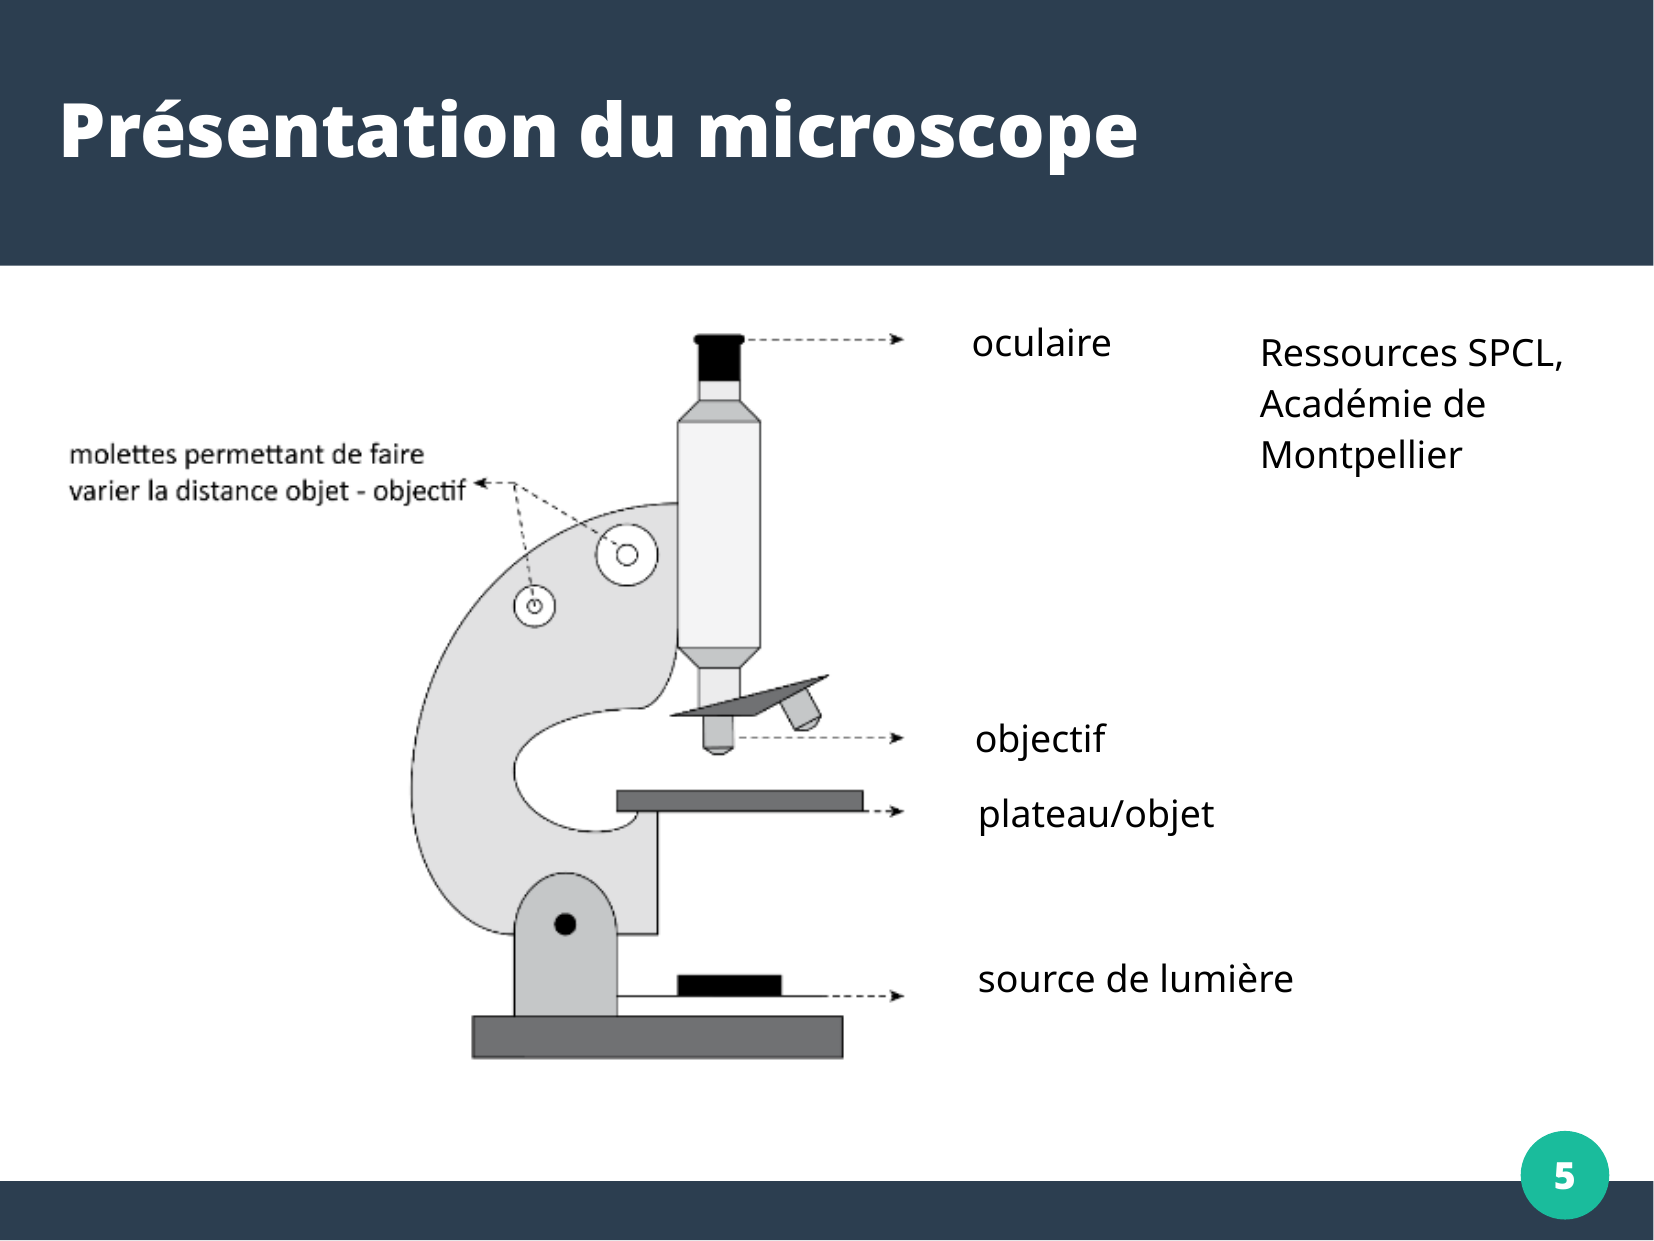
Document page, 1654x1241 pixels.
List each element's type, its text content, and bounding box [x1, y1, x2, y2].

text_box source de lumière [963, 945, 1324, 1047]
text_box plateau/objet [963, 780, 1264, 882]
text_box objectif [960, 705, 1231, 764]
text_box oculaire [956, 309, 1242, 368]
picture [30, 321, 910, 1081]
title Présentation du microscope [59, 49, 1595, 207]
text_box Ressources SPCL, Académie de Montpellier [1245, 319, 1636, 466]
